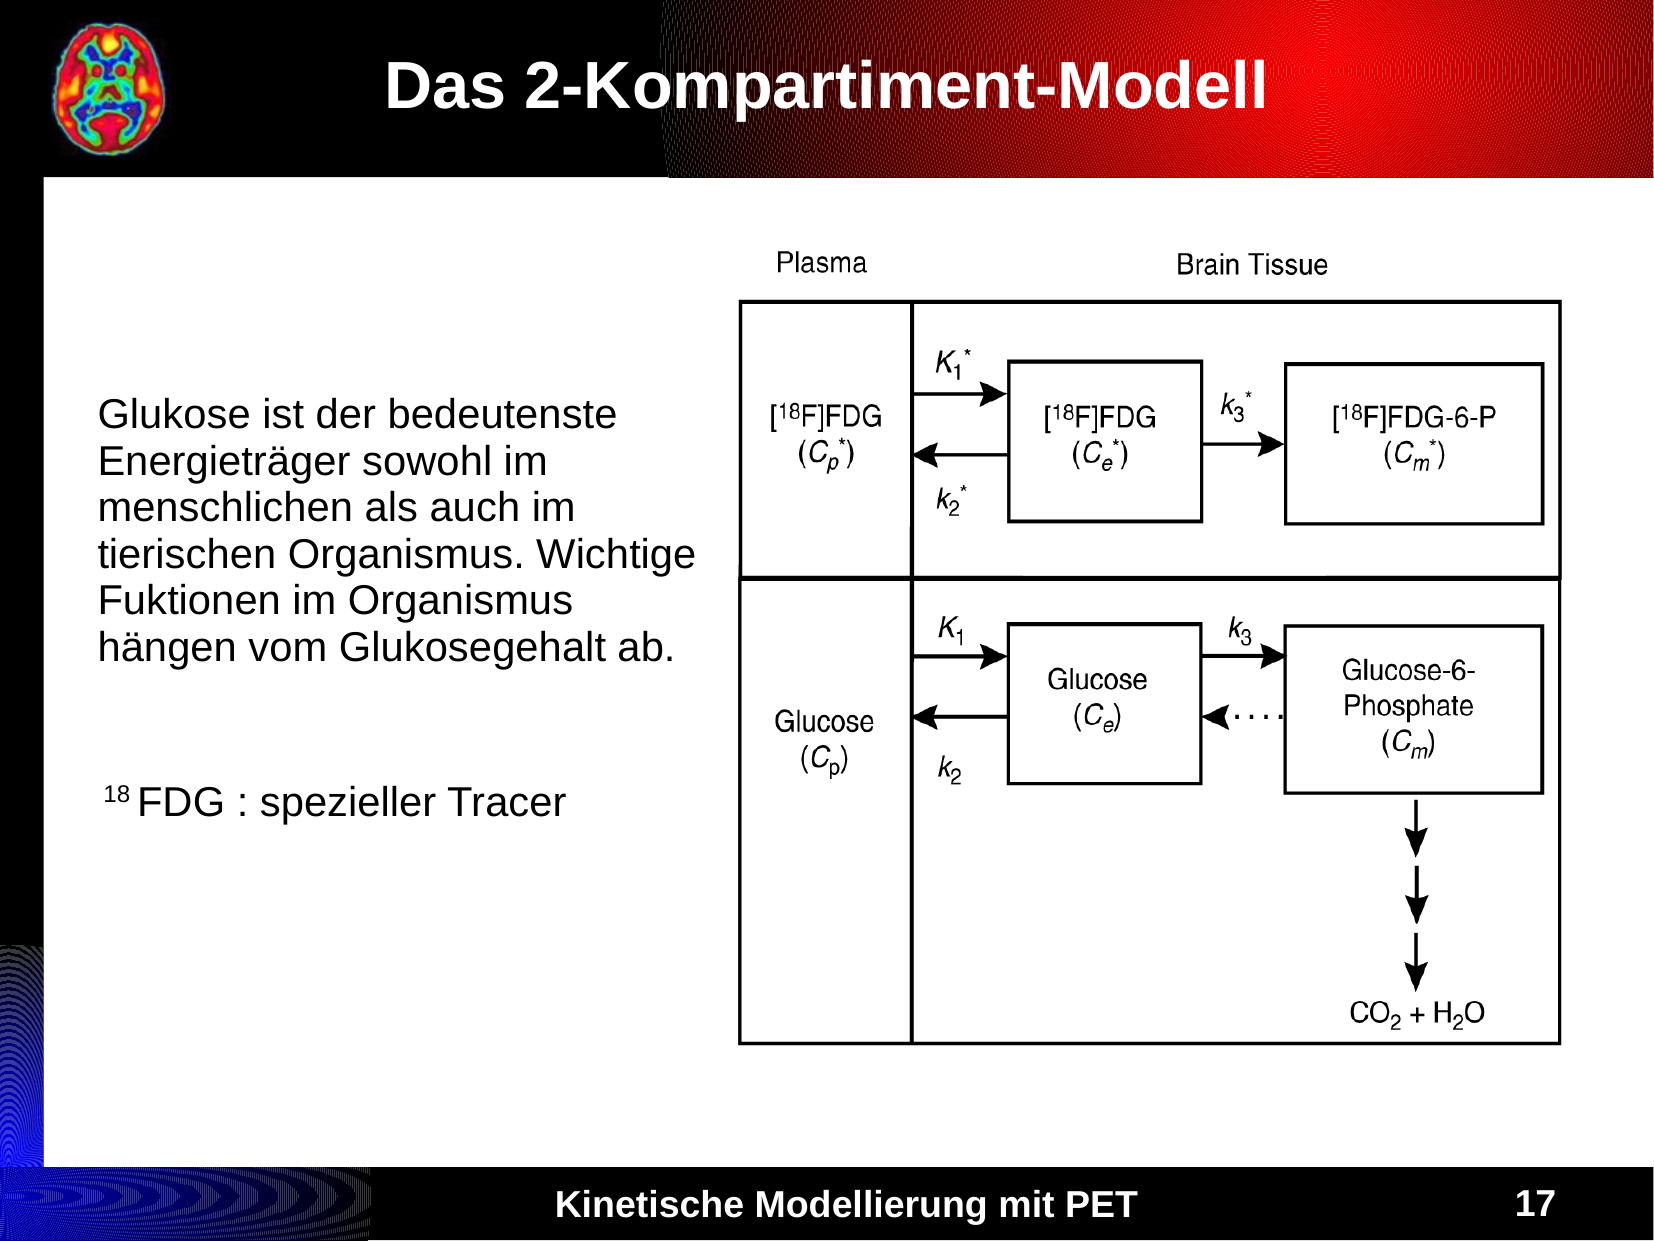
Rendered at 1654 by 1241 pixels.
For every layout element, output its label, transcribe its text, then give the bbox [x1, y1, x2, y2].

text_box 55 [1422, 1175, 1649, 1234]
text_box 18 FDG : spezieller Tracer [88, 771, 680, 835]
text_box [0, 0, 1654, 1241]
picture [51, 17, 115, 160]
picture [720, 236, 1577, 1063]
title Das 2-Kompartiment-Modell [115, 11, 1539, 160]
text_box Kinetische Modellierung mit PET [512, 1176, 1182, 1235]
text_box Glukose ist der bedeutenste Energieträger sowohl im menschlichen als auch im tierischen Organismus. Wichtige Fuktionen im Organismus hängen vom Glukosegehalt ab. [82, 383, 720, 680]
